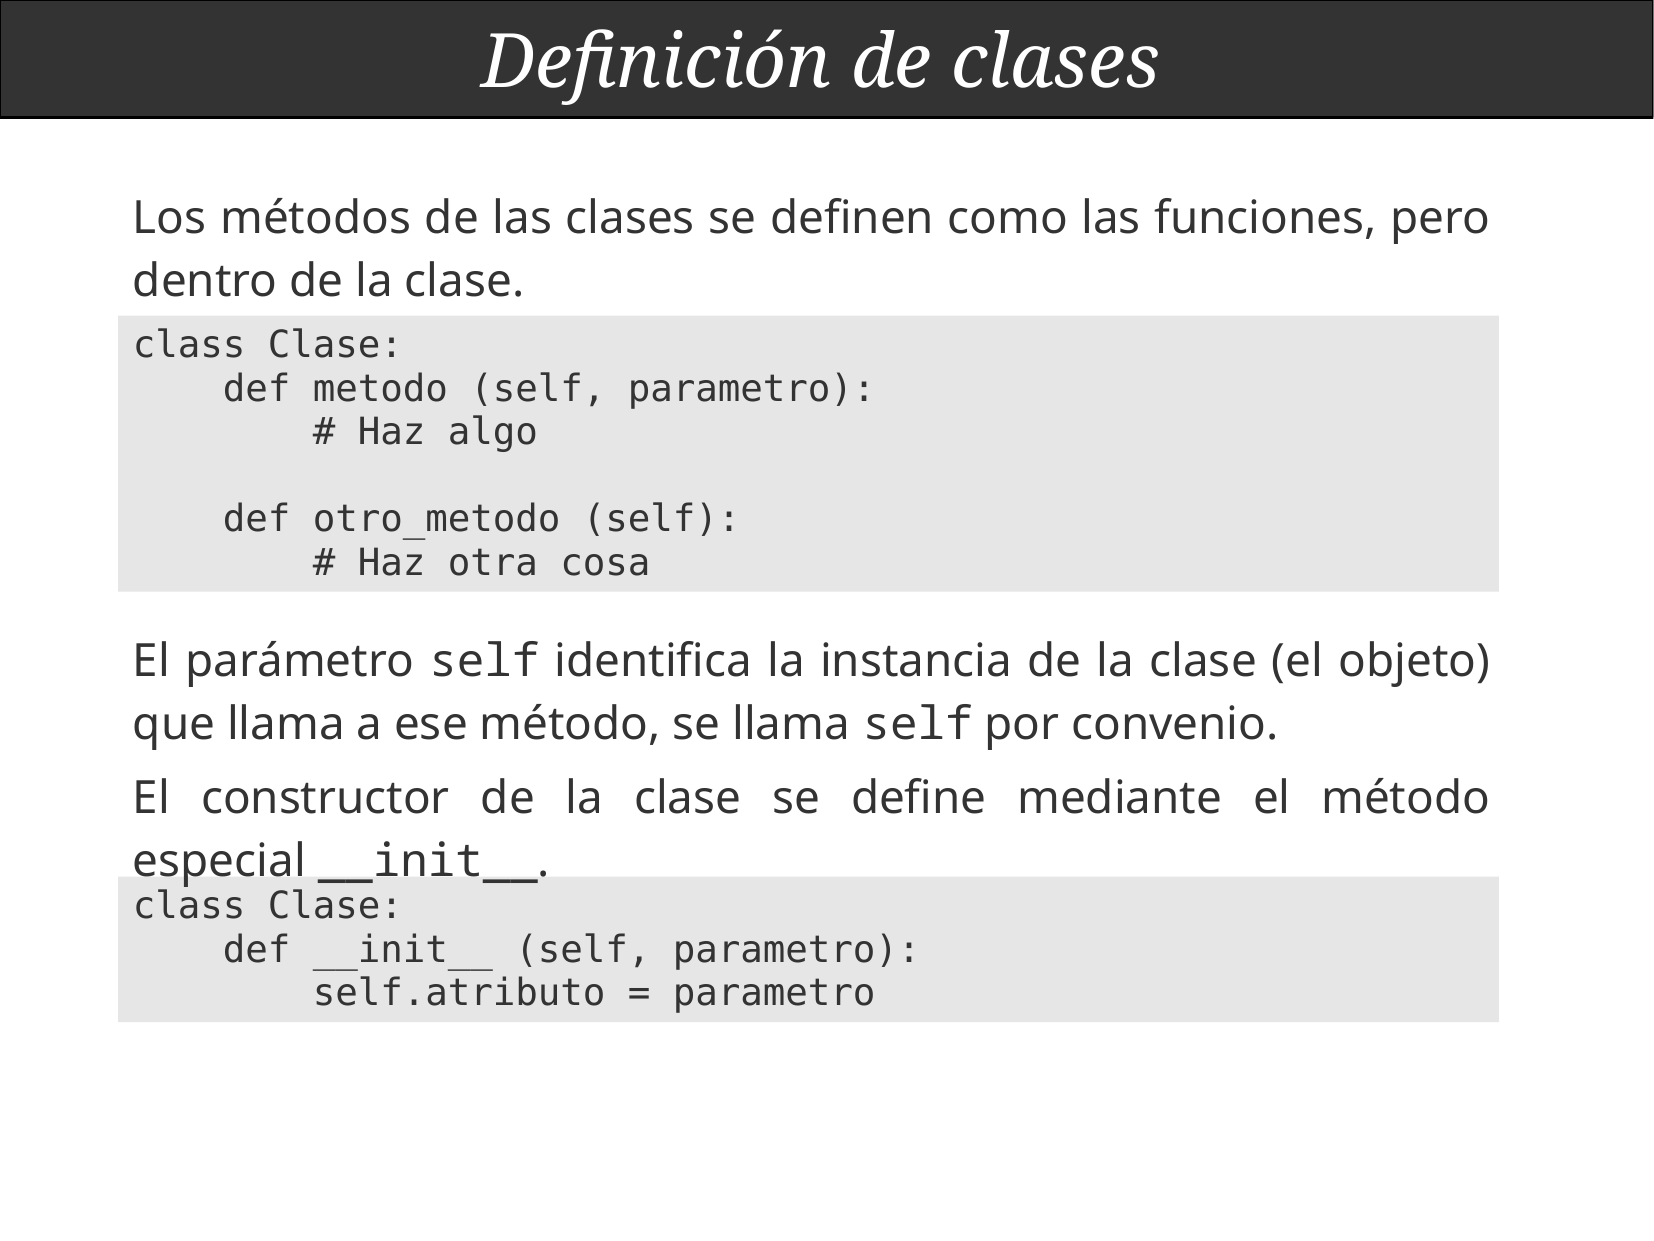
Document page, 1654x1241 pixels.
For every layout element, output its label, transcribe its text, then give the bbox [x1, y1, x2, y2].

text_box Definición de clases [0, 0, 1654, 101]
text_box Los métodos de las clases se definen como las funciones, pero dentro de la clase. [118, 177, 1506, 299]
text_box El parámetro self identifica la instancia de la clase (el objeto) que llama a ese método, se llama self por convenio. El constructor de la clase se define mediante el método especial __init__. [118, 620, 1506, 860]
text_box class Clase: def metodo (self, parametro): # Haz algo def otro_metodo (self): # Haz otra cosa [118, 315, 1499, 592]
text_box class Clase: def __init__ (self, parametro): self.atributo = parametro [118, 876, 1499, 1023]
